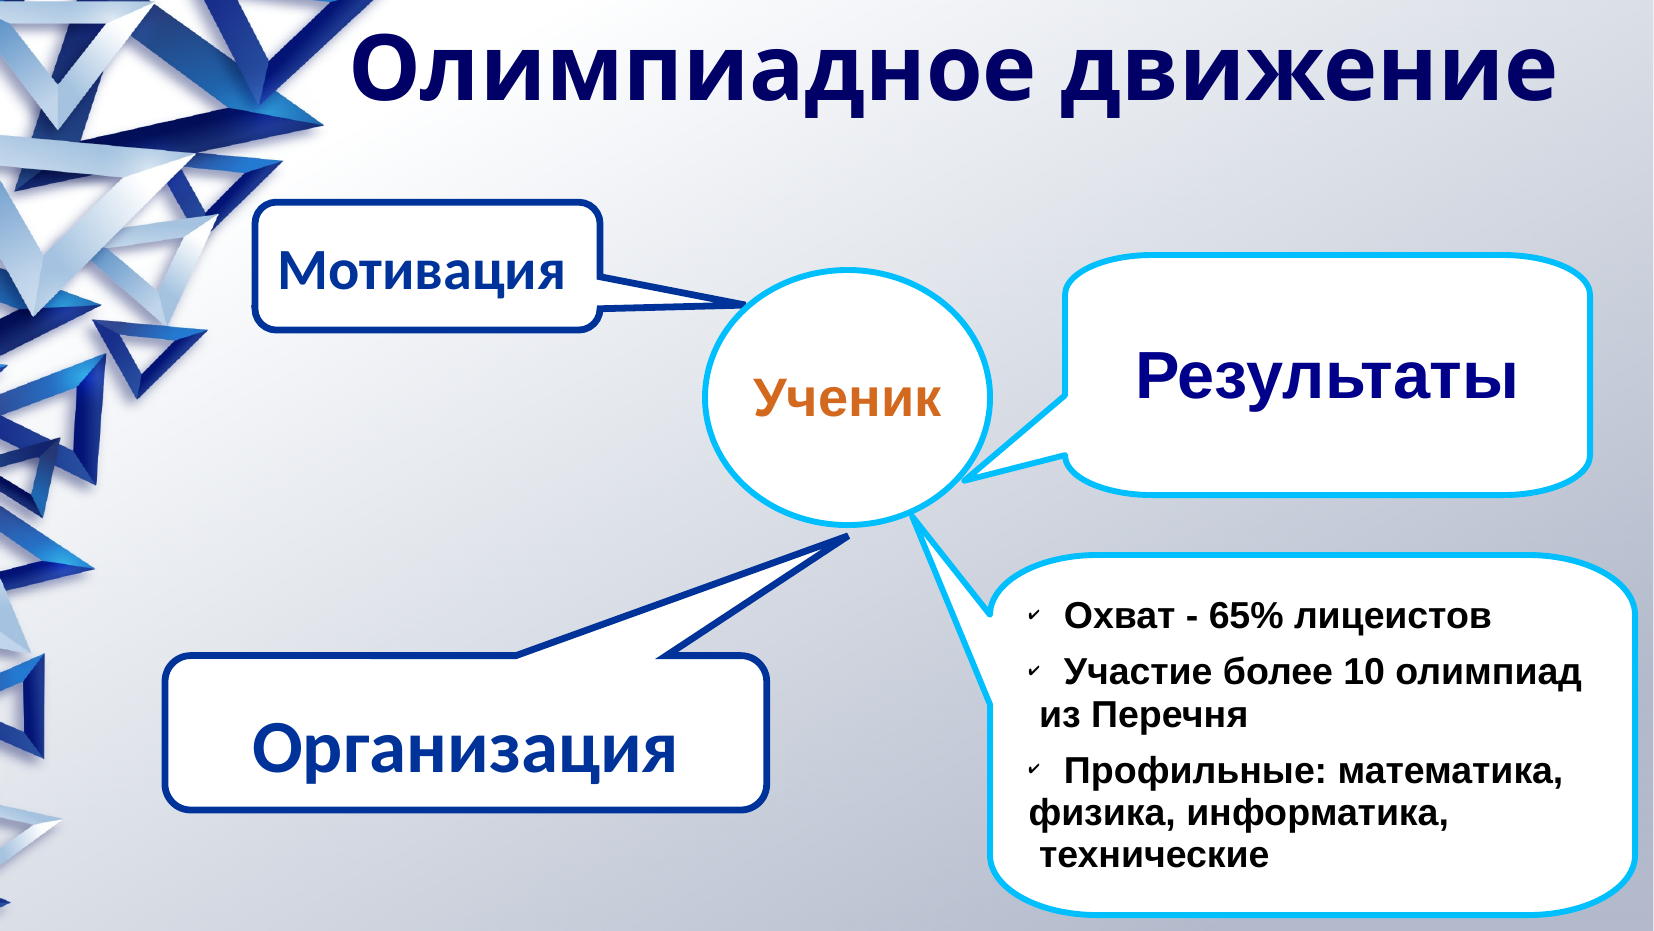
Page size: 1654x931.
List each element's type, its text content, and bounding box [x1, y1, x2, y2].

picture [0, 0, 1654, 931]
text_box Мотивация [254, 202, 746, 331]
text_box Результаты [964, 255, 1591, 496]
text_box Организация [164, 535, 849, 811]
text_box Охват - 65% лицеистов Участие более 10 олимпиад из Перечня Профильные: математика, физика, информатика, технические [912, 516, 1636, 916]
title Олимпиадное движение [315, 0, 1594, 151]
text_box Ученик [705, 270, 991, 526]
